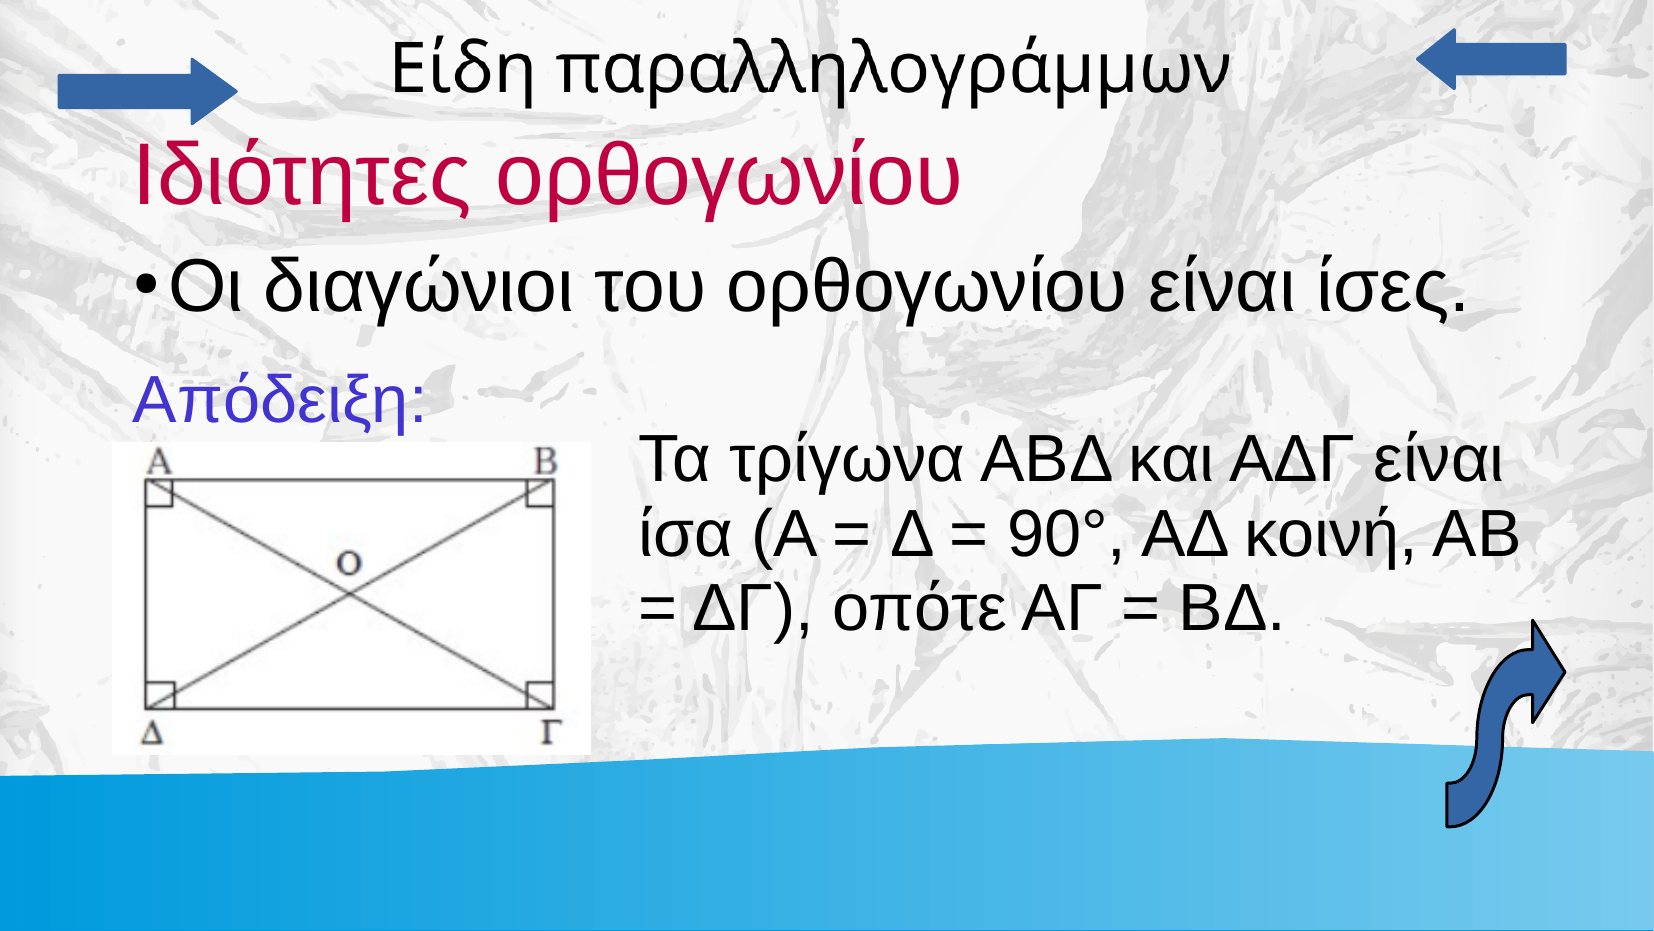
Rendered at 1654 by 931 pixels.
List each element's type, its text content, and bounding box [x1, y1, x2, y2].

text_box Ιδιότητες ορθογωνίου [118, 118, 1030, 207]
text_box [1417, 29, 1566, 89]
text_box Οι διαγώνιοι του ορθογωνίου είναι ίσες. [118, 236, 1506, 325]
text_box [59, 59, 237, 124]
picture [0, 0, 1654, 775]
text_box Απόδειξη: [118, 354, 532, 442]
text_box Τα τρίγωνα ΑΒΔ και ΑΔΓ είναι ίσα (A = Δ = 90°, ΑΔ κοινή, ΑΒ = ΔΓ), οπότε ΑΓ = ΒΔ. [623, 413, 1595, 688]
text_box [1446, 620, 1566, 827]
